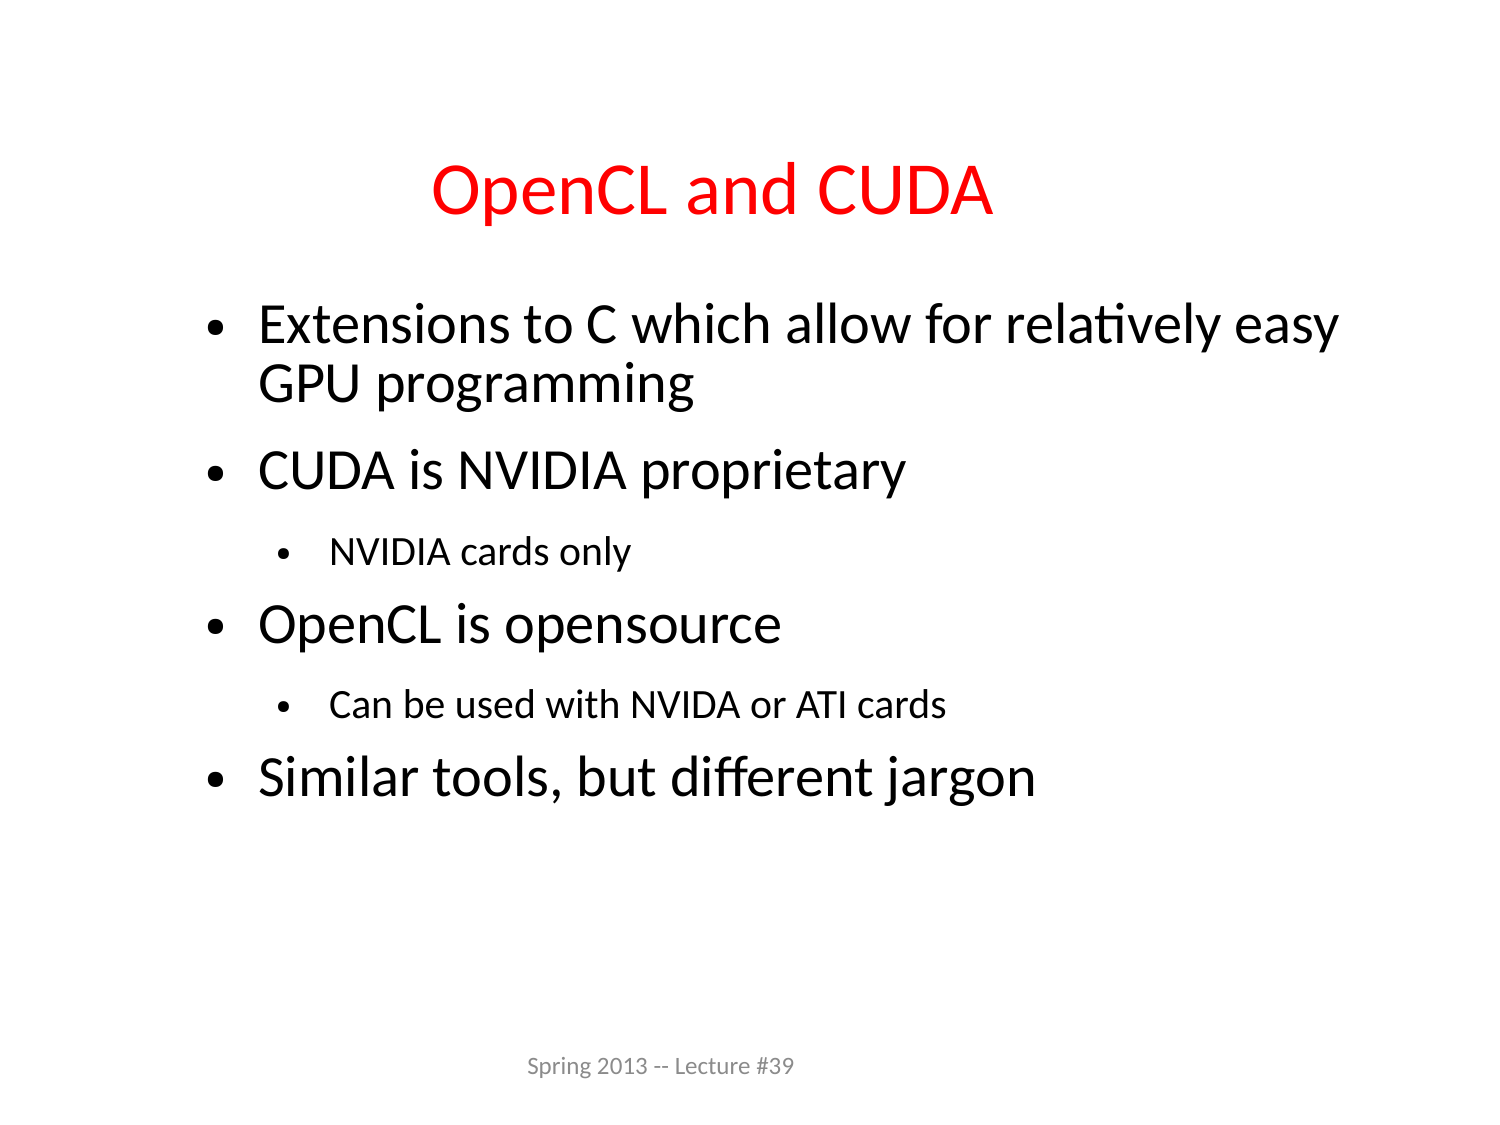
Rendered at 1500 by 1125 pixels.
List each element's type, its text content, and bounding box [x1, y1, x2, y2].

list Extensions to C which allow for relatively easy GPU programming CUDA is NVIDIA proprietary NVIDIA cards only OpenCL is opensource Can be used with NVIDA or ATI cards Similar tools, but different jargon [187, 299, 1388, 976]
title OpenCL and CUDA [75, 75, 1351, 317]
